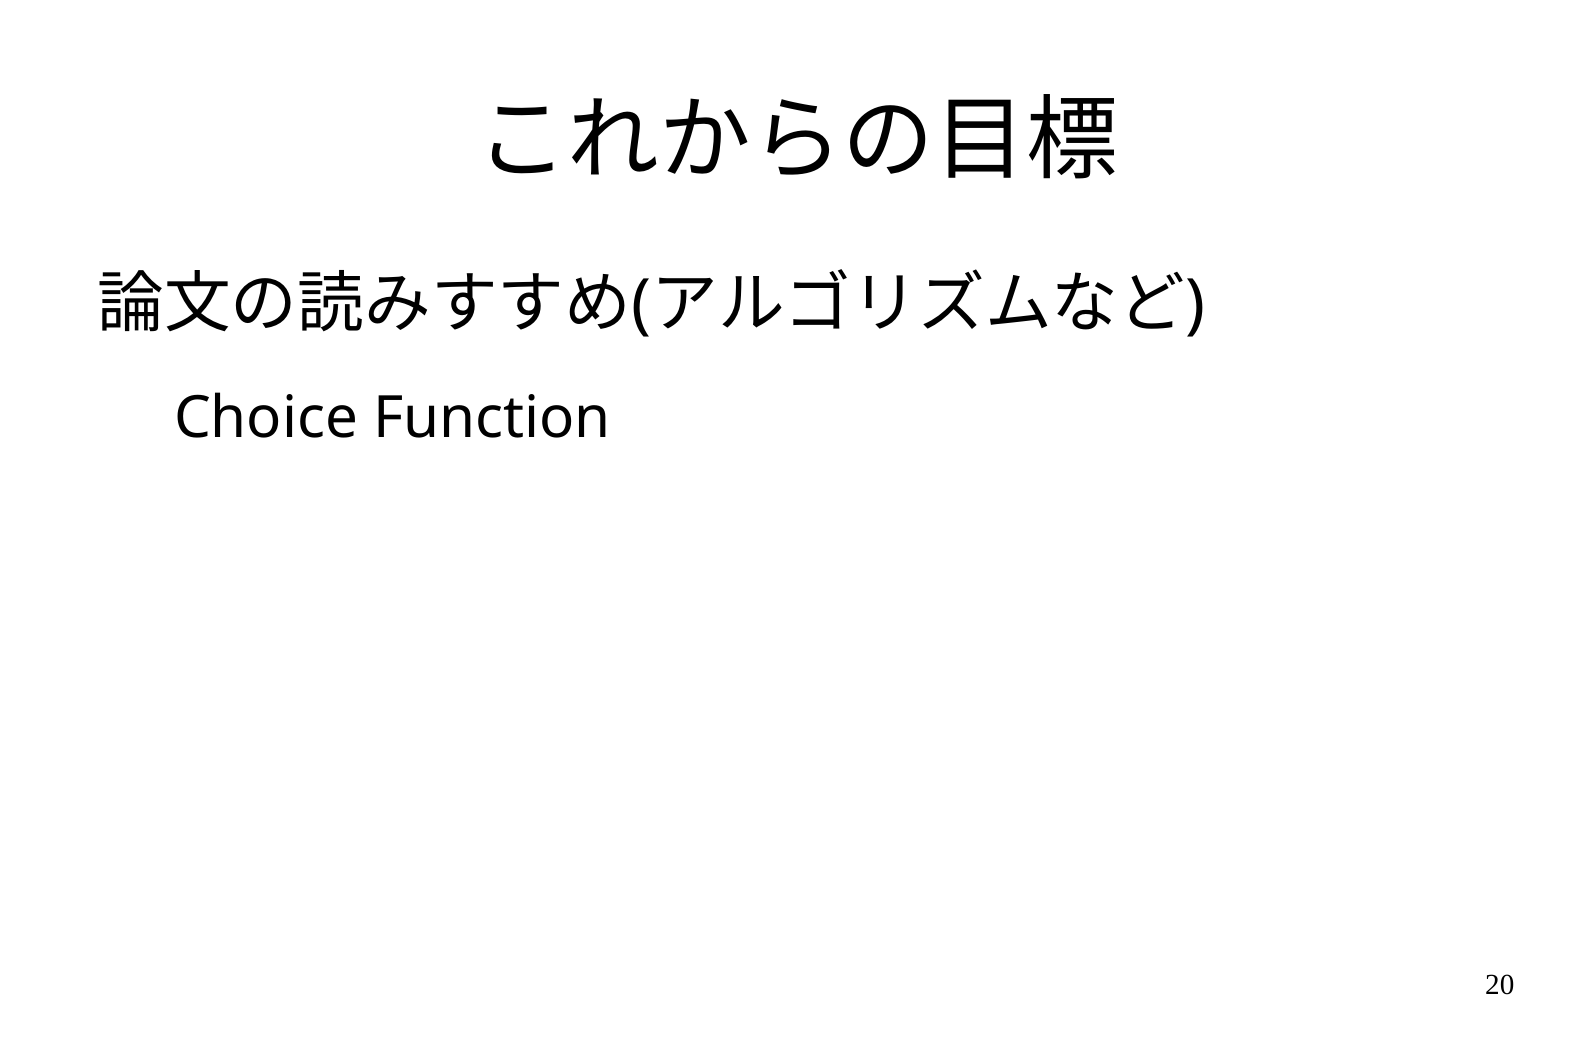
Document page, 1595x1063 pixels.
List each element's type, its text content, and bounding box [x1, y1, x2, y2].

list 論文の読みすすめ(アルゴリズムなど) Choice Function [79, 248, 1515, 951]
title これからの目標 [79, 42, 1515, 220]
